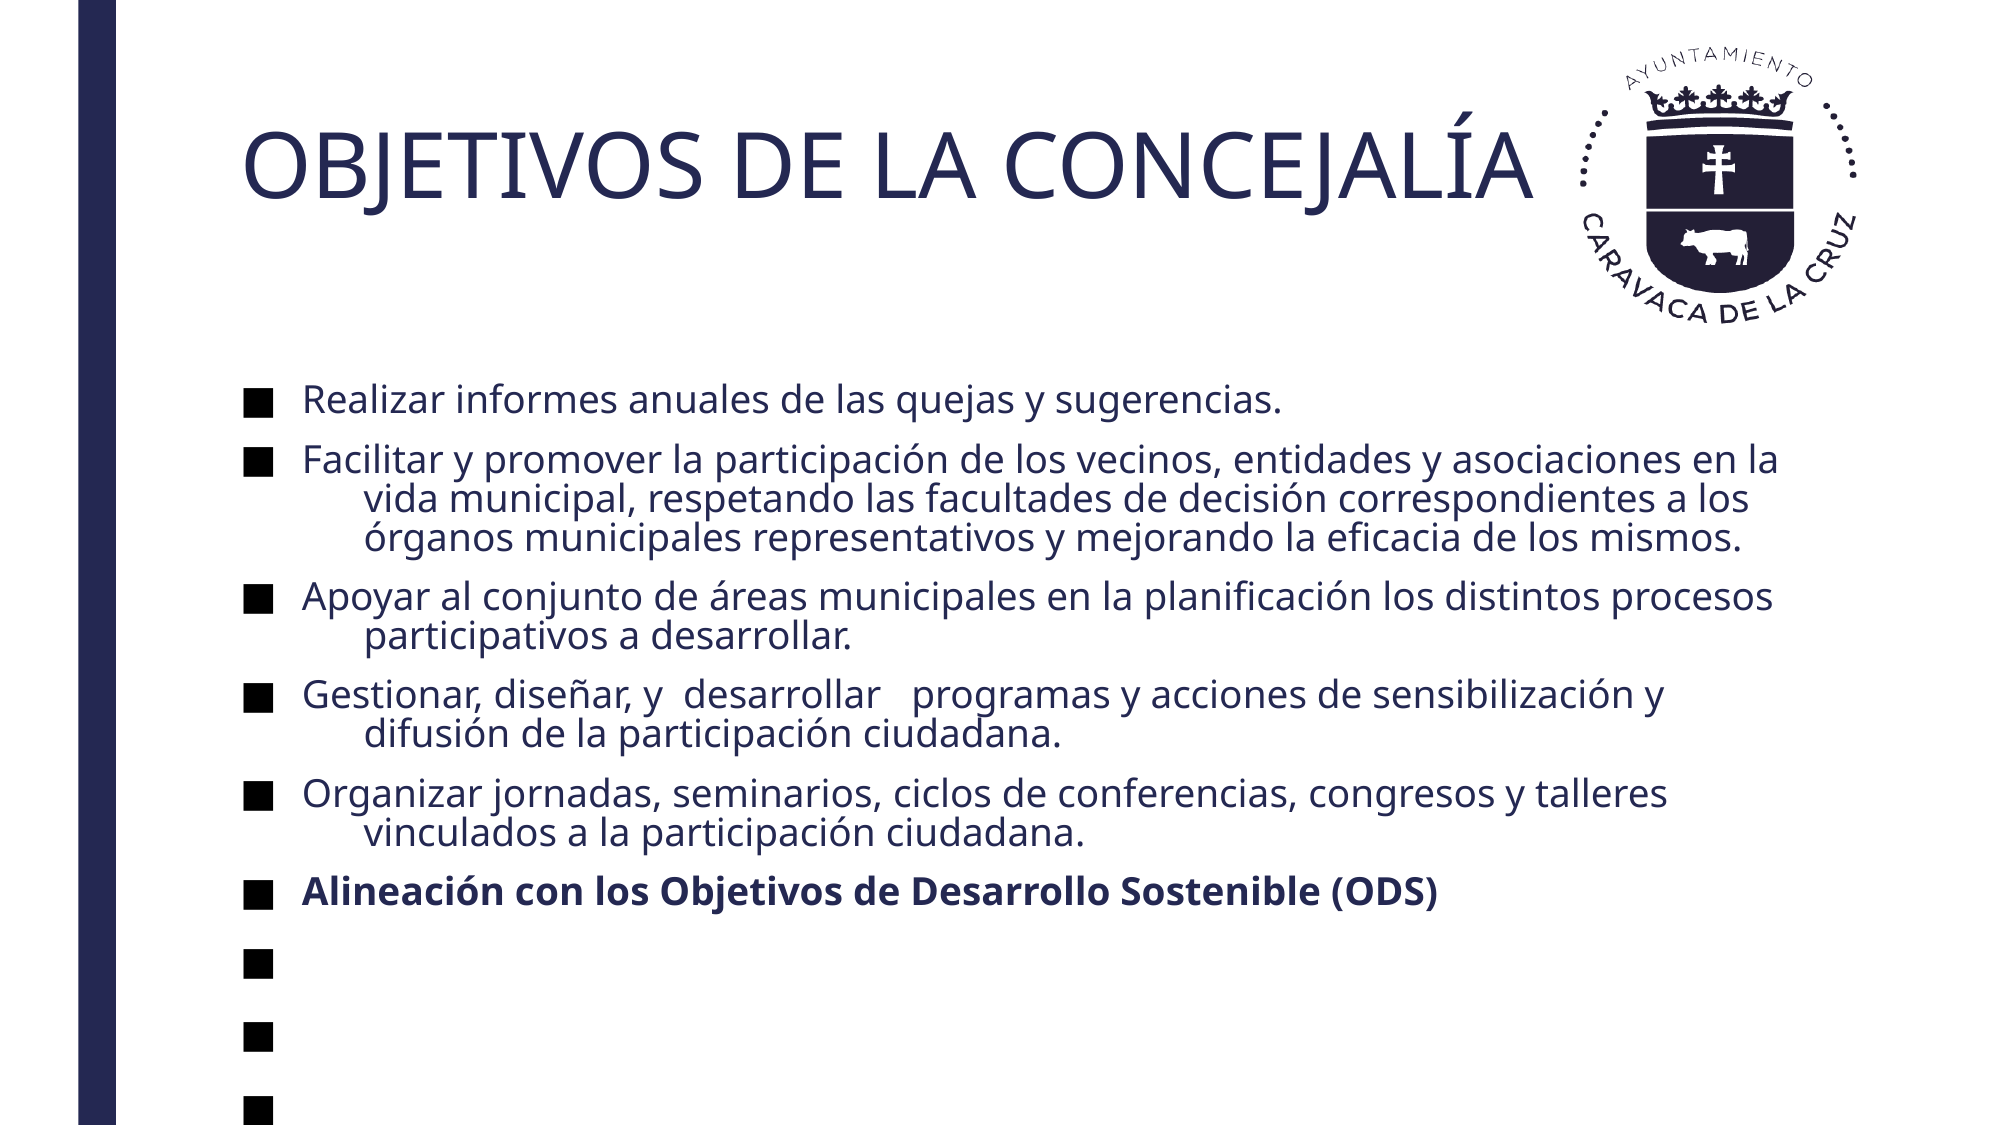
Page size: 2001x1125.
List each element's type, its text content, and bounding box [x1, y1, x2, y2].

picture [1573, 44, 1864, 331]
title OBJETIVOS DE LA CONCEJALÍA [225, 112, 1801, 357]
list Realizar informes anuales de las quejas y sugerencias. Facilitar y promover la participación de los vecinos, entidades y asociaciones en la vida municipal, respetando las facultades de decisión correspondientes a los órganos municipales representativos y mejorando la eficacia de los mismos. Apoyar al conjunto de áreas municipales en la planificación los distintos procesos participativos a desarrollar. Gestionar, diseñar, y desarrollar programas y acciones de sensibilización y difusión de la participación ciudadana. Organizar jornadas, seminarios, ciclos de conferencias, congresos y talleres vinculados a la participación ciudadana. Alineación con los Objetivos de Desarrollo Sostenible (ODS) [225, 375, 1801, 963]
